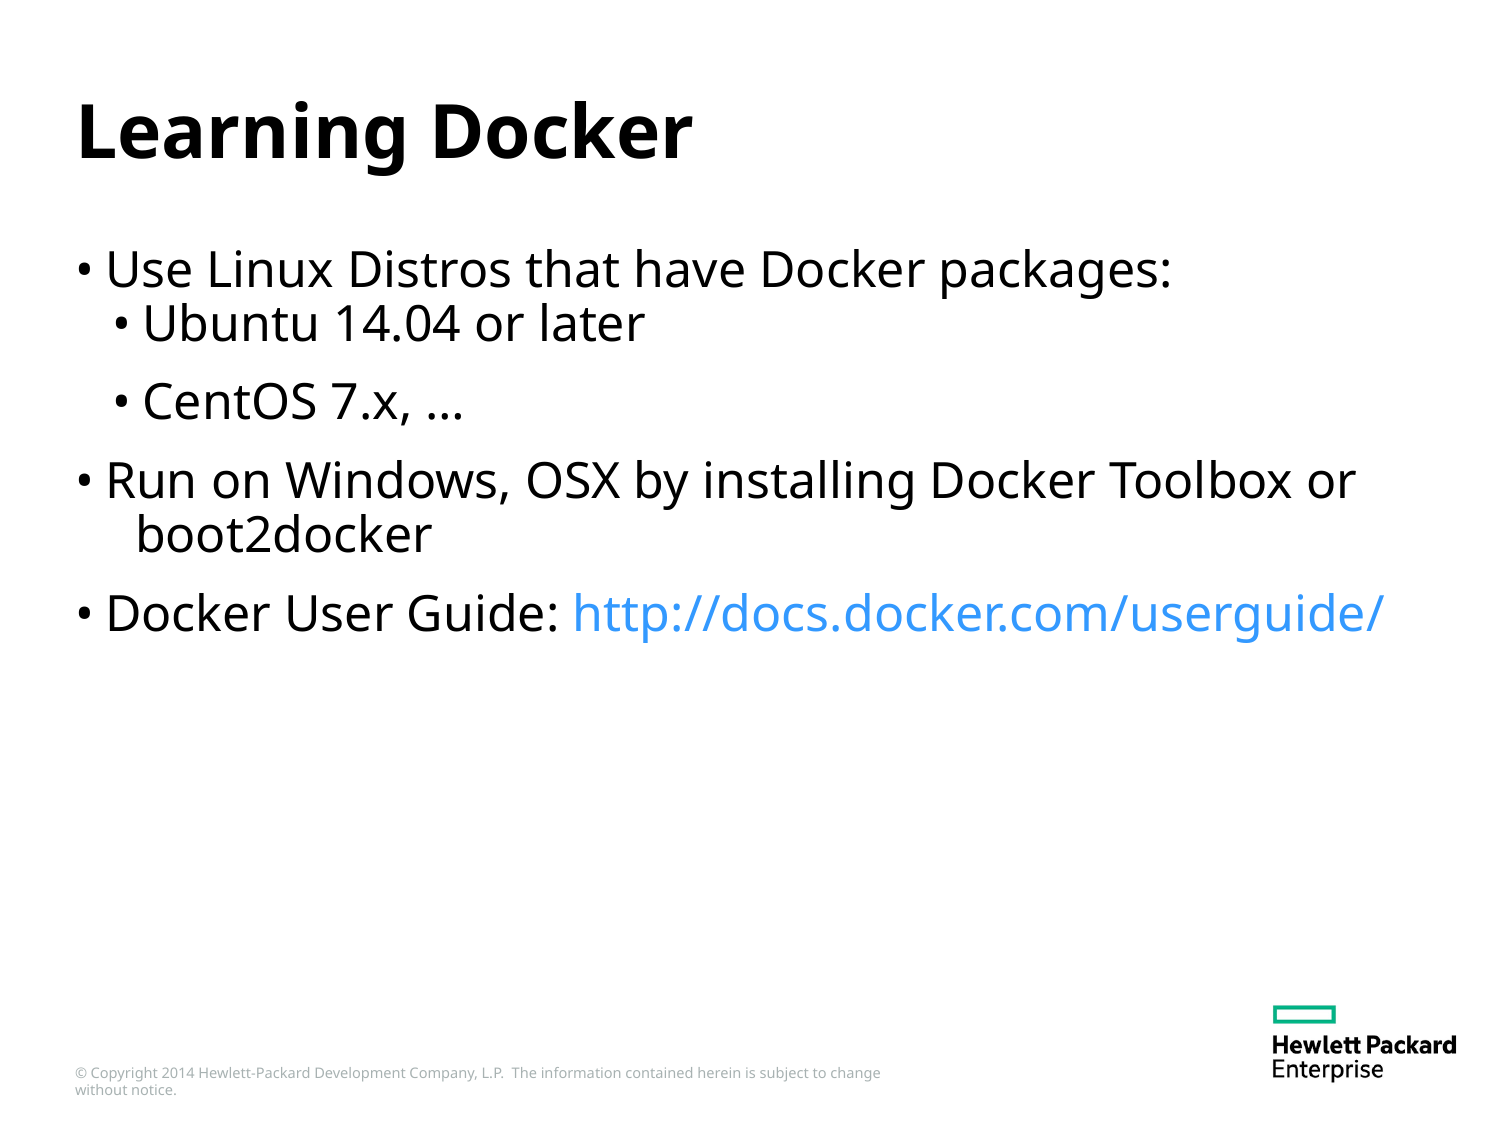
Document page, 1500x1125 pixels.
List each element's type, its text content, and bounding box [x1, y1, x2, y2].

title Learning Docker [75, 50, 1426, 176]
picture [1250, 992, 1476, 1099]
list Use Linux Distros that have Docker packages: Ubuntu 14.04 or later CentOS 7.x, … Run on Windows, OSX by installing Docker Toolbox or boot2docker Docker User Guide: http://docs.docker.com/userguide/ [75, 244, 1426, 1032]
